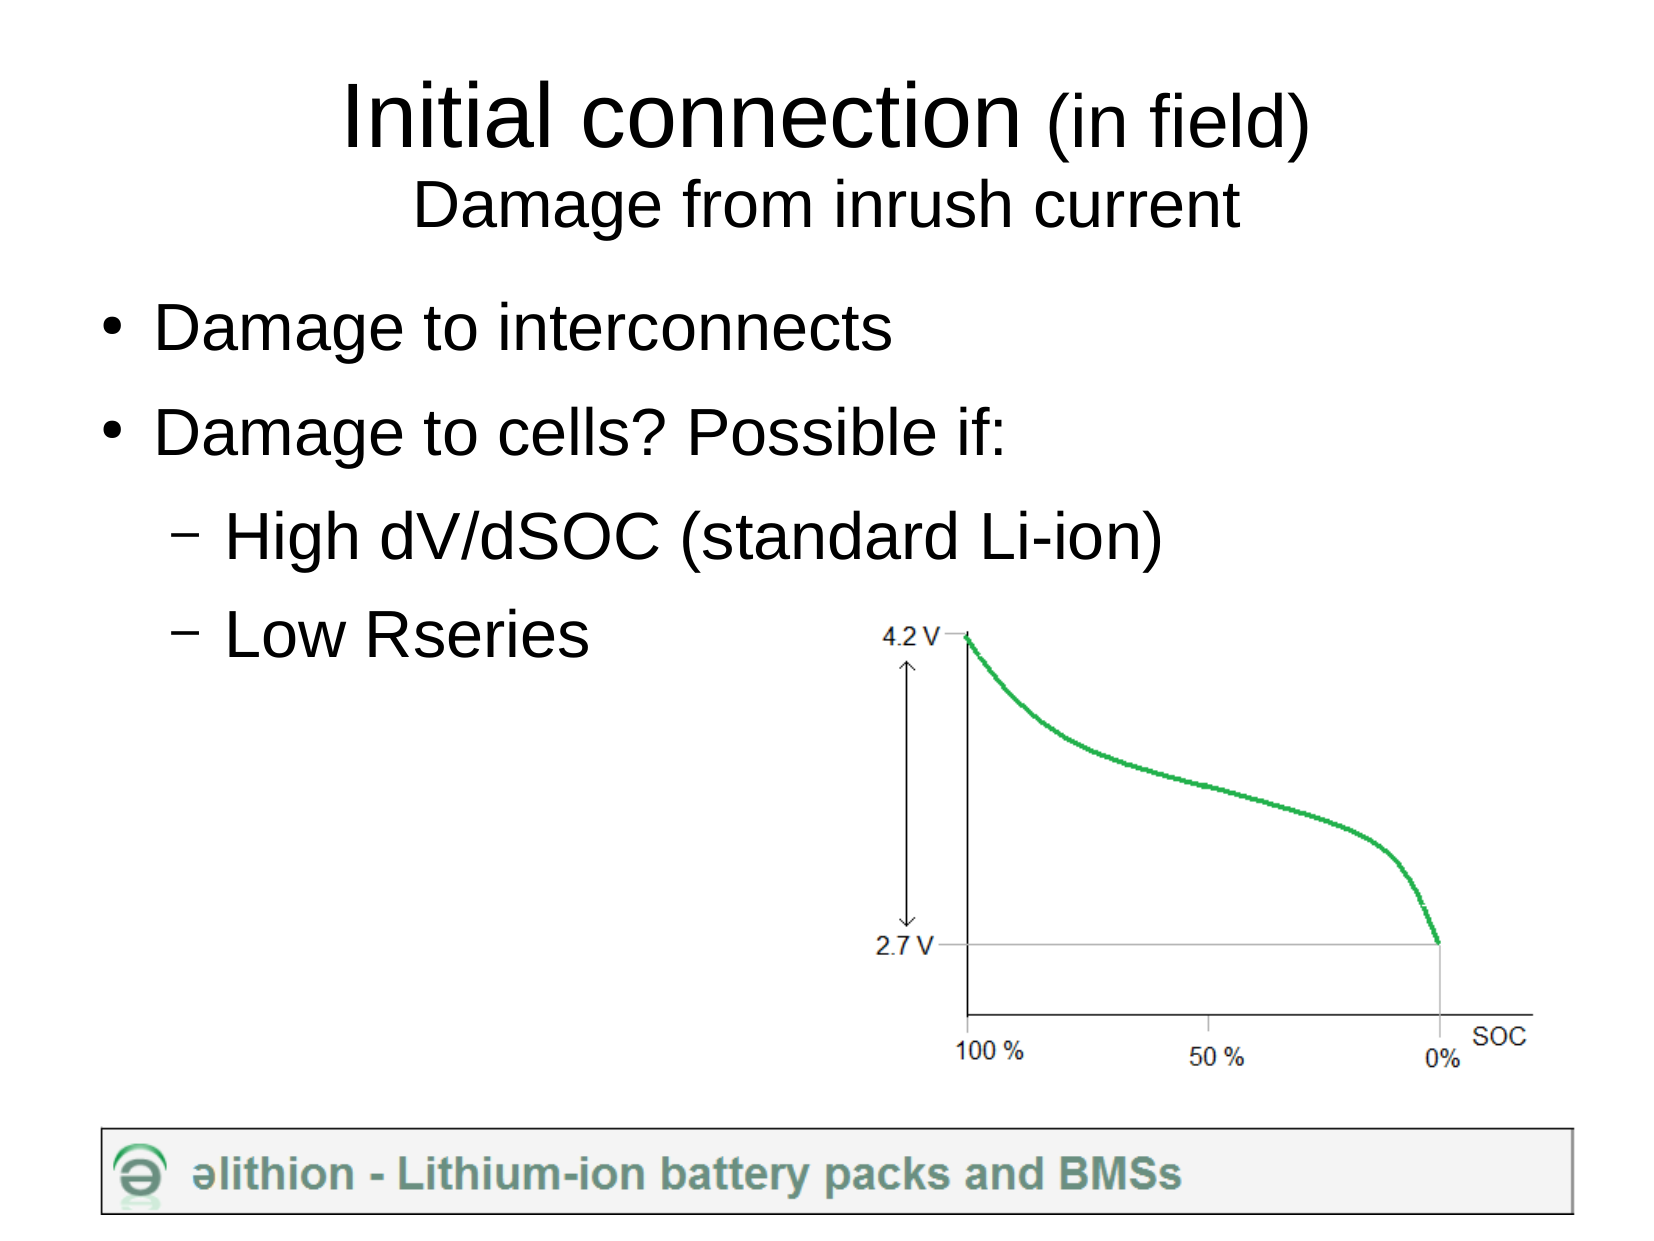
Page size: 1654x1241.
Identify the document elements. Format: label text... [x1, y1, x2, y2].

title Initial connection (in field) Damage from inrush current [82, 64, 1571, 242]
list Damage to interconnects Damage to cells? Possible if: High dV/dSOC (standard Li-ion) Low Rseries [82, 290, 1591, 1109]
picture [870, 619, 1538, 1081]
picture [98, 1125, 1576, 1215]
